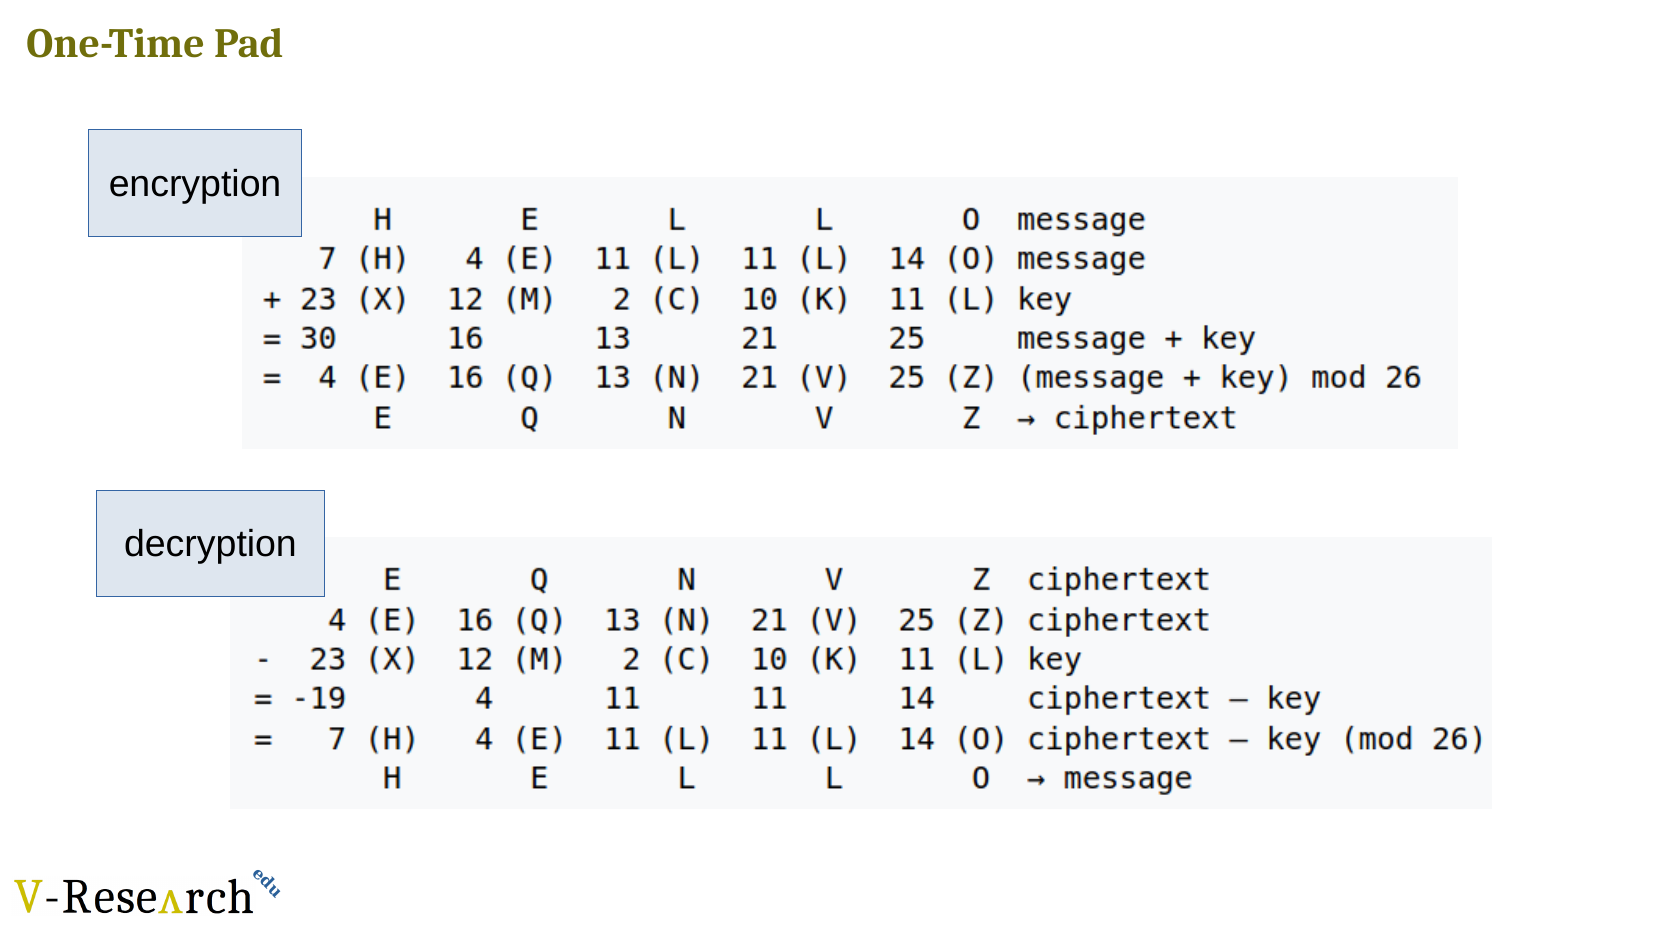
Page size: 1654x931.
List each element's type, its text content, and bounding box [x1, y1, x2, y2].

text_box edu [222, 847, 333, 931]
picture [11, 876, 255, 916]
text_box decryption [96, 490, 325, 597]
picture [230, 537, 1492, 810]
text_box encryption [88, 129, 302, 237]
text_box One-Time Pad [11, 12, 1193, 77]
picture [242, 177, 1458, 449]
